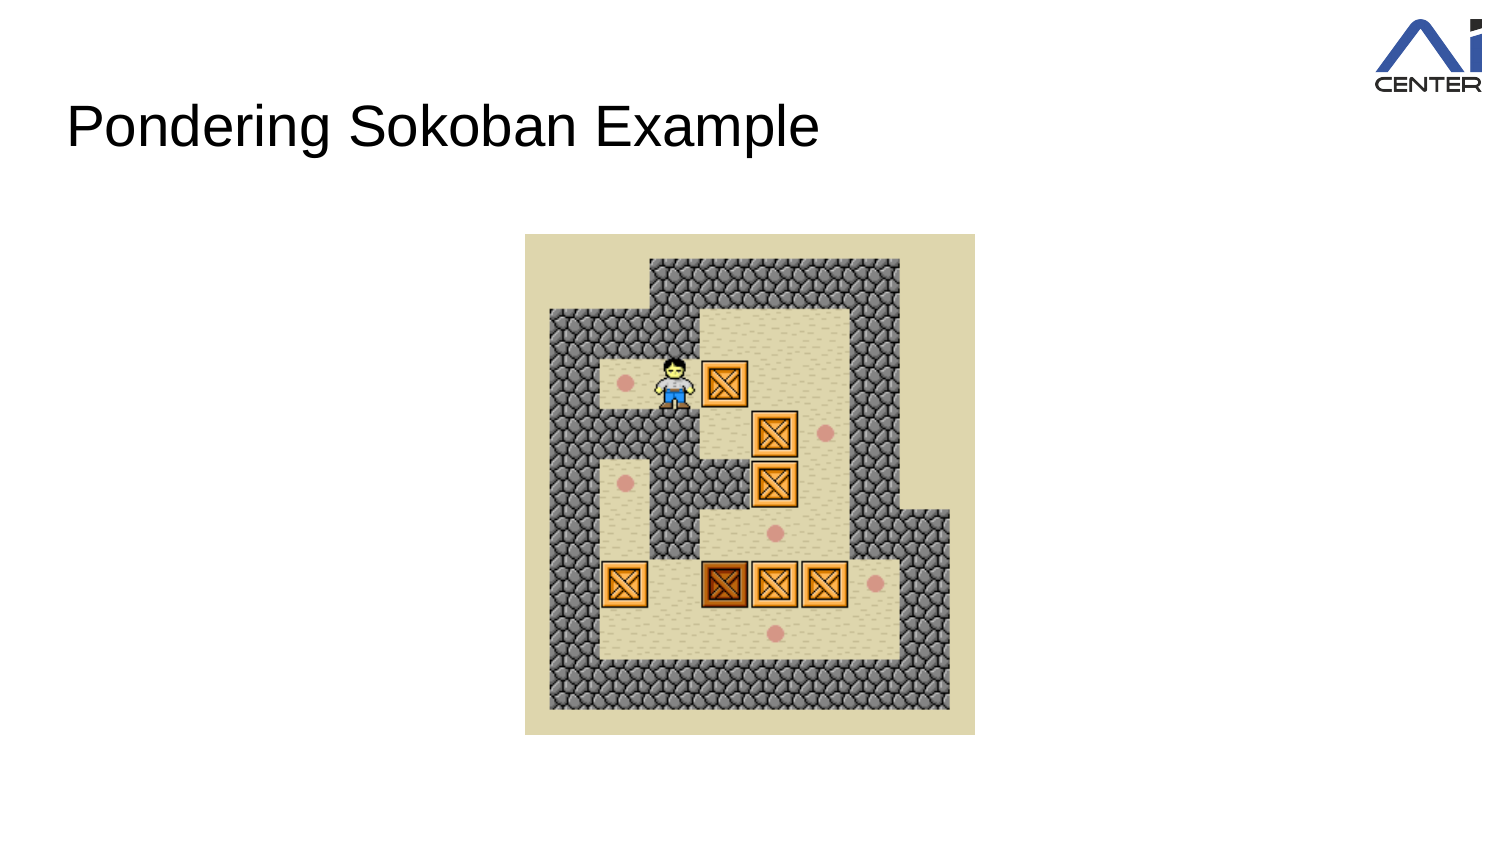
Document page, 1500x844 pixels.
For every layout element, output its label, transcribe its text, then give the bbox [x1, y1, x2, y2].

picture [1375, 19, 1482, 92]
picture [525, 234, 975, 735]
title Pondering Sokoban Example [51, 72, 1449, 167]
